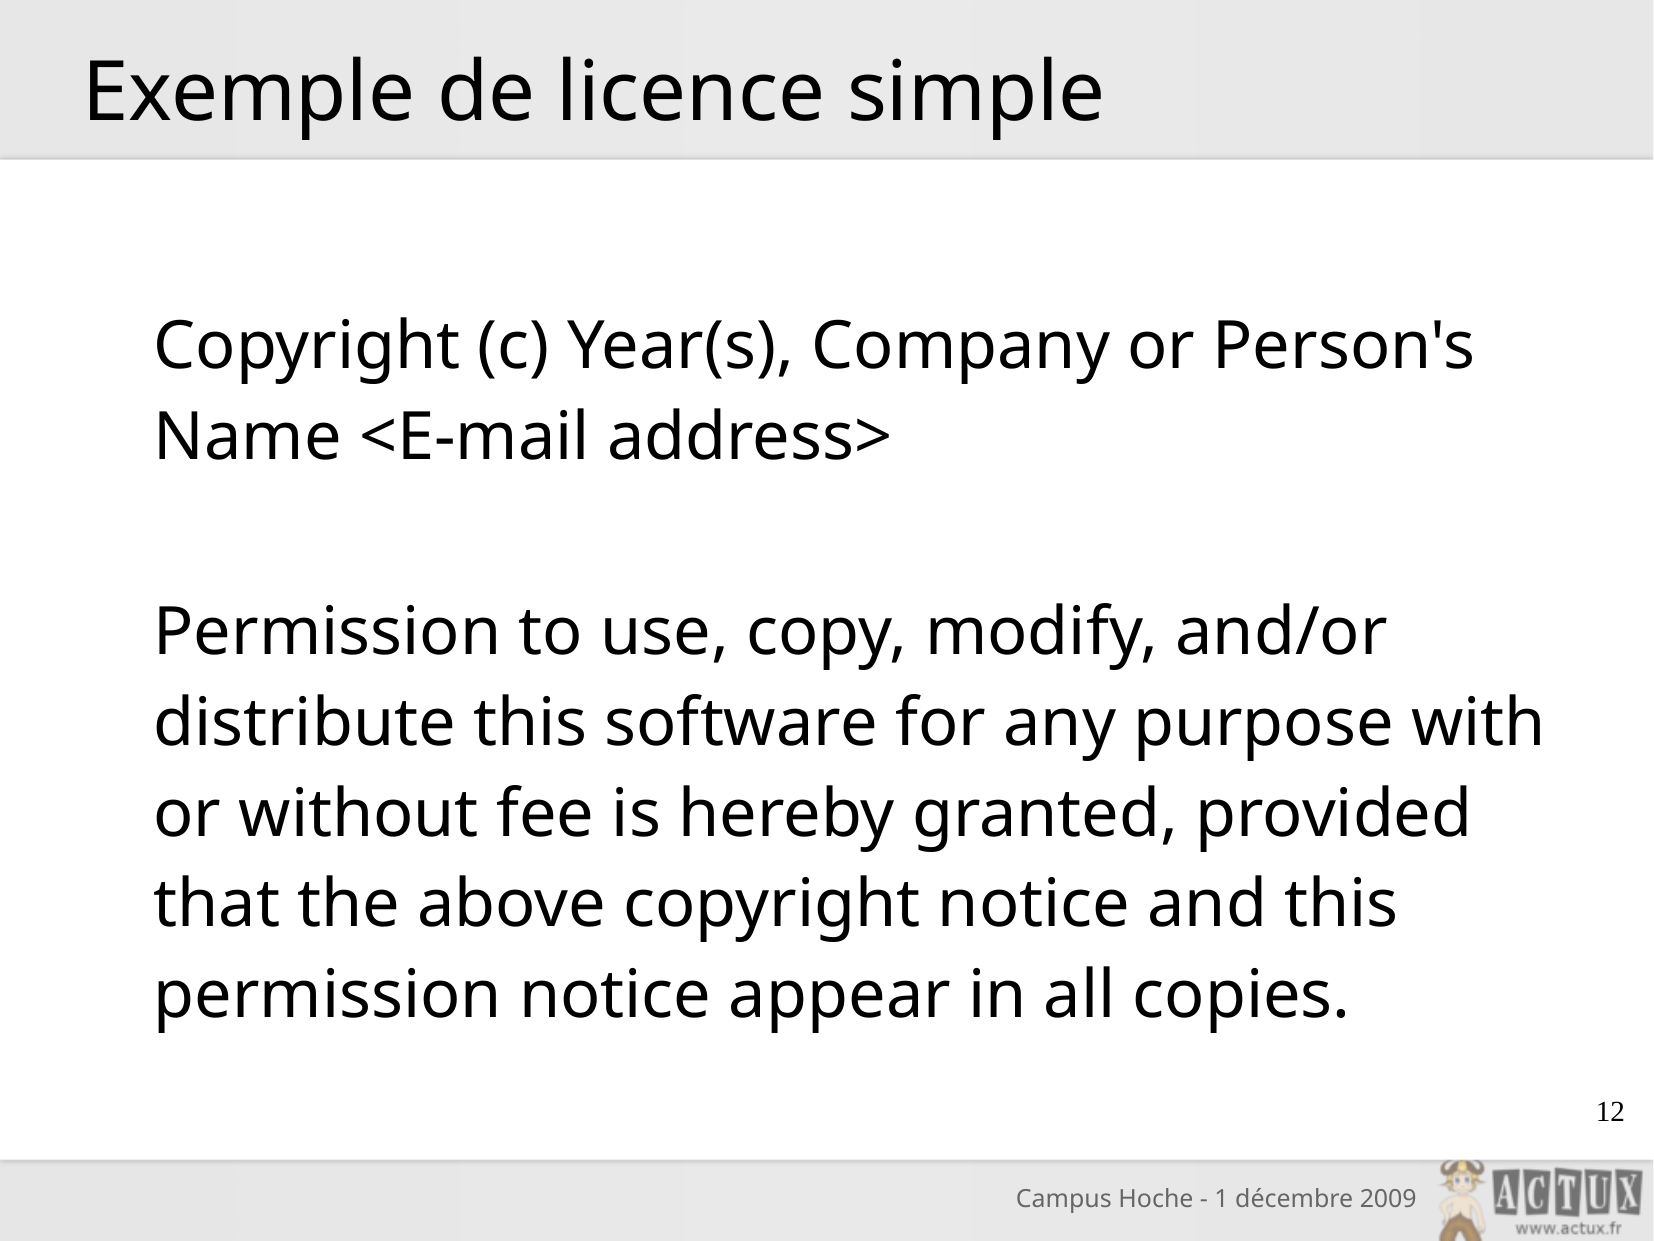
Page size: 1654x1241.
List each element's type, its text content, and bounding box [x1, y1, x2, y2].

picture [0, 0, 1654, 1241]
title Exemple de licence simple [82, 29, 1571, 148]
list Copyright (c) Year(s), Company or Person's Name <E-mail address> Permission to use, copy, modify, and/or distribute this software for any purpose with or without fee is hereby granted, provided that the above copyright notice and this permission notice appear in all copies. [82, 177, 1571, 1147]
